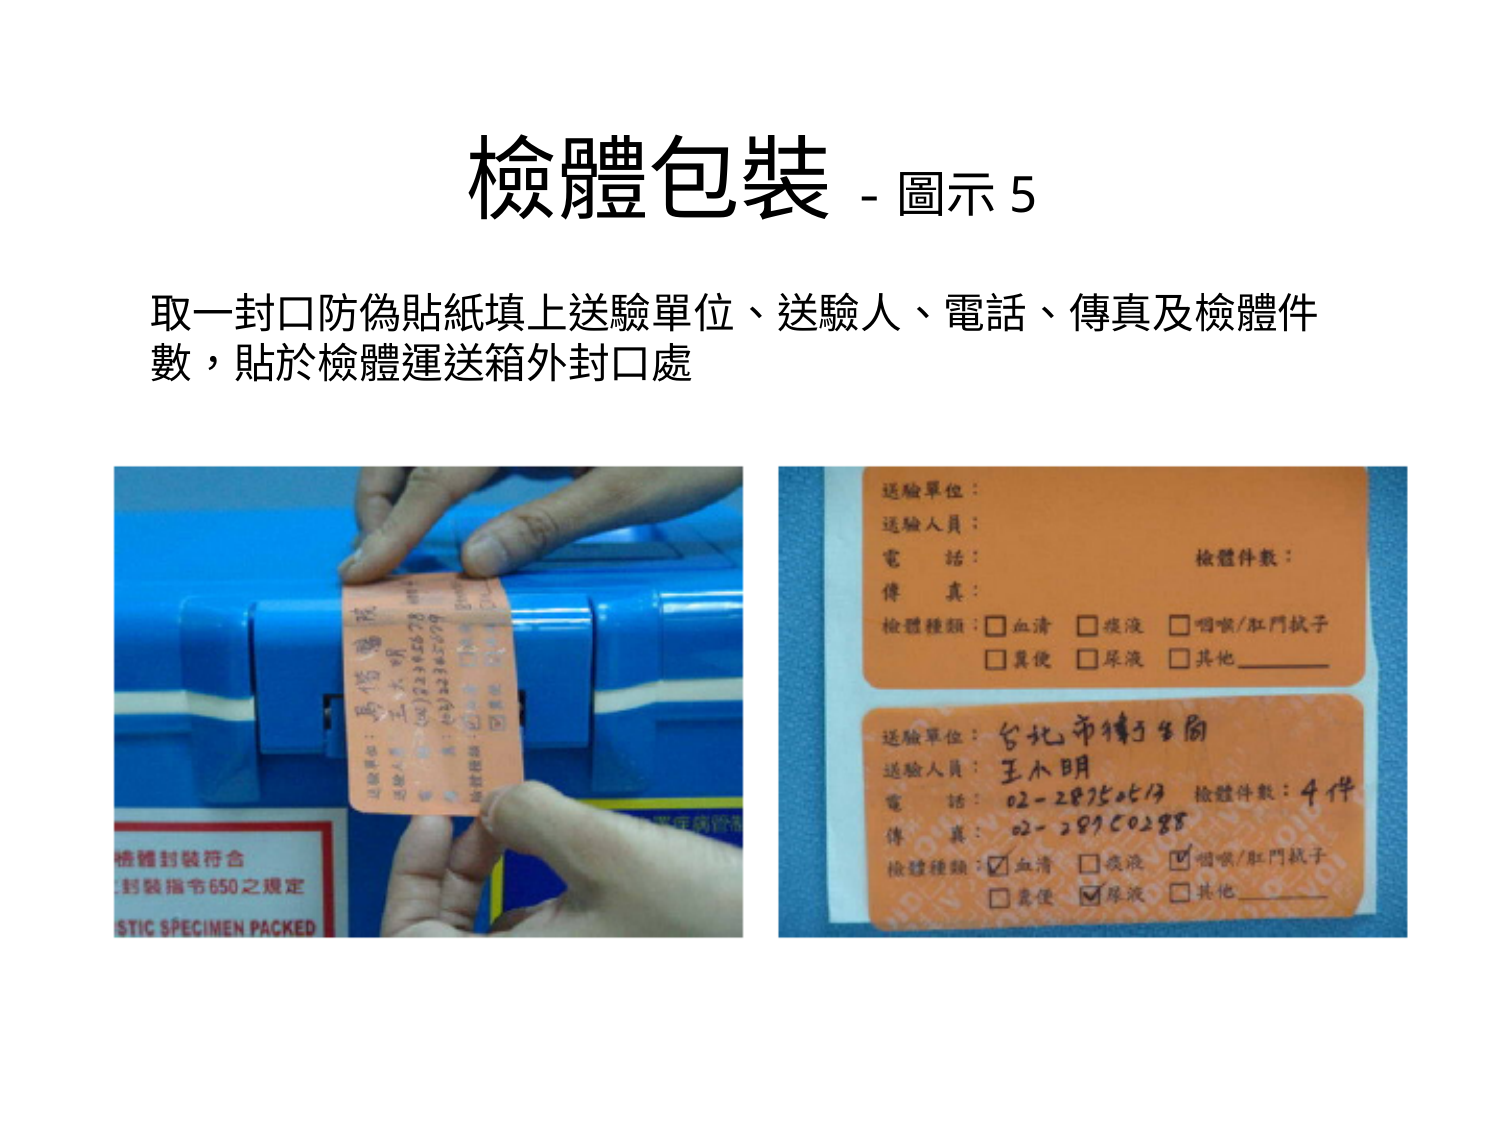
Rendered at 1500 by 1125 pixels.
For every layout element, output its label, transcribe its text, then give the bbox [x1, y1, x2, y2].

picture [100, 444, 1408, 957]
text_box 取一封口防偽貼紙填上送驗單位、送驗人、電話、傳真及檢體件數，貼於檢體運送箱外封口處 [135, 278, 1353, 395]
title 檢體包裝-圖示5 [76, 113, 1427, 302]
